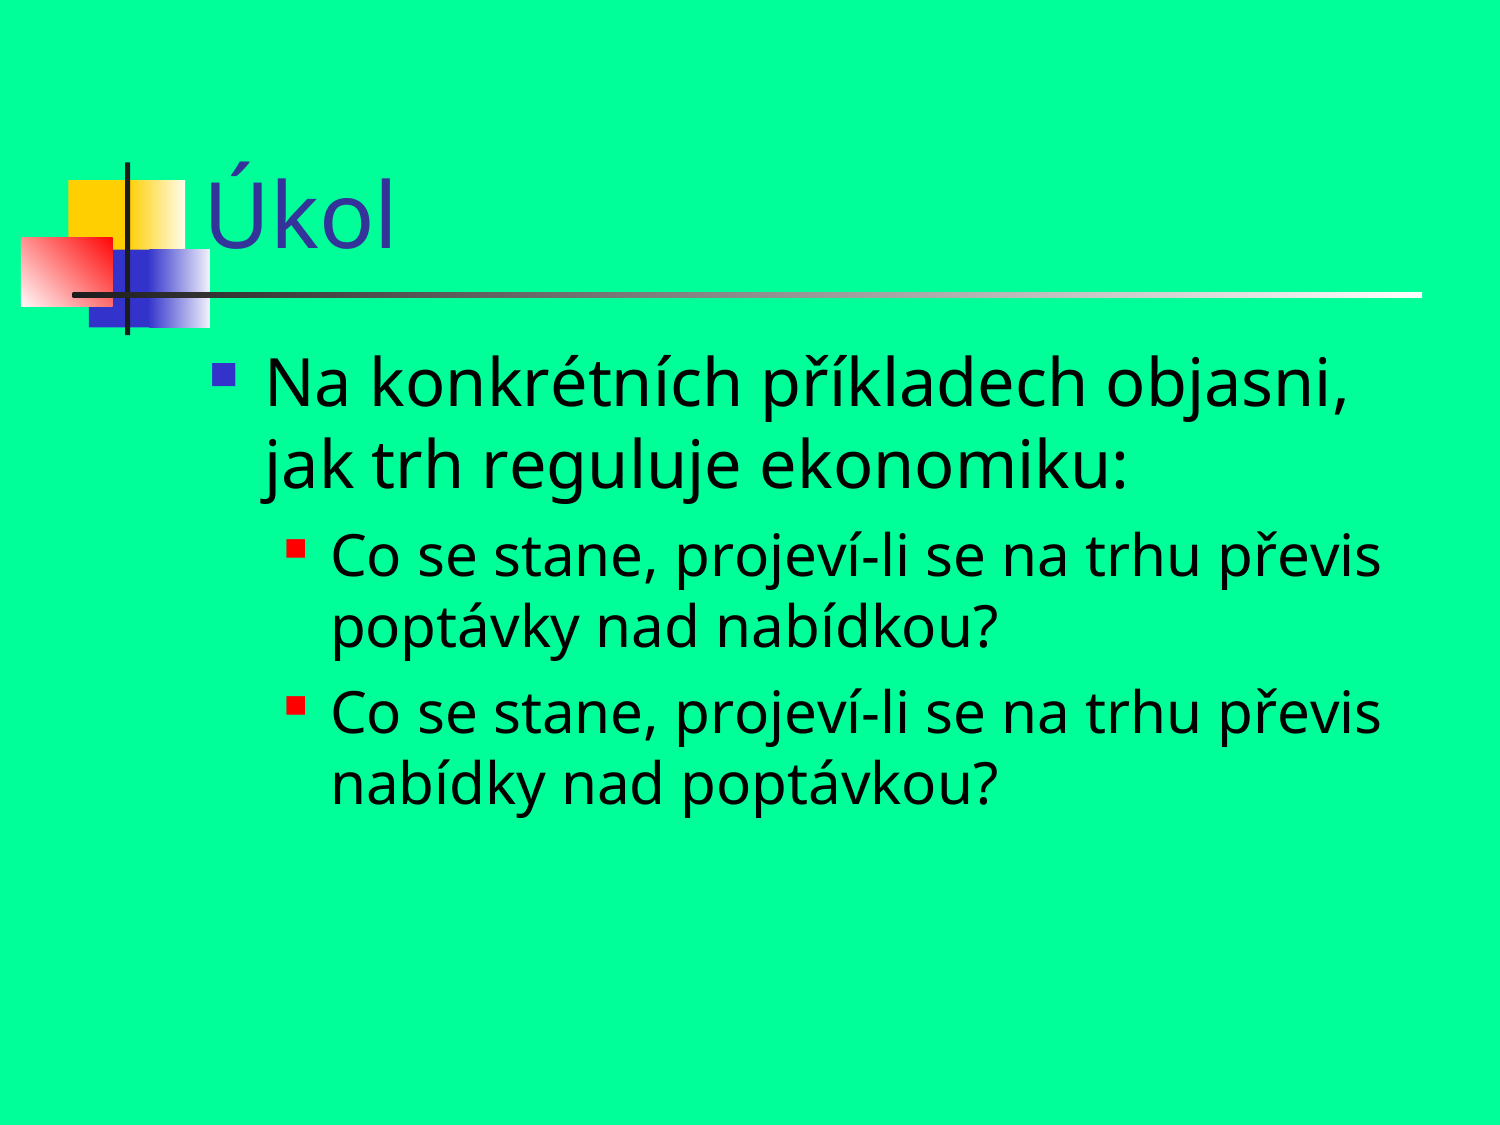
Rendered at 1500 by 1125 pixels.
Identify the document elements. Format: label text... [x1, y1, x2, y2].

list Na konkrétních příkladech objasni, jak trh reguluje ekonomiku: Co se stane, projeví-li se na trhu převis poptávky nad nabídkou? Co se stane, projeví-li se na trhu převis nabídky nad poptávkou? [193, 331, 1469, 1032]
title Úkol [188, 35, 1467, 276]
